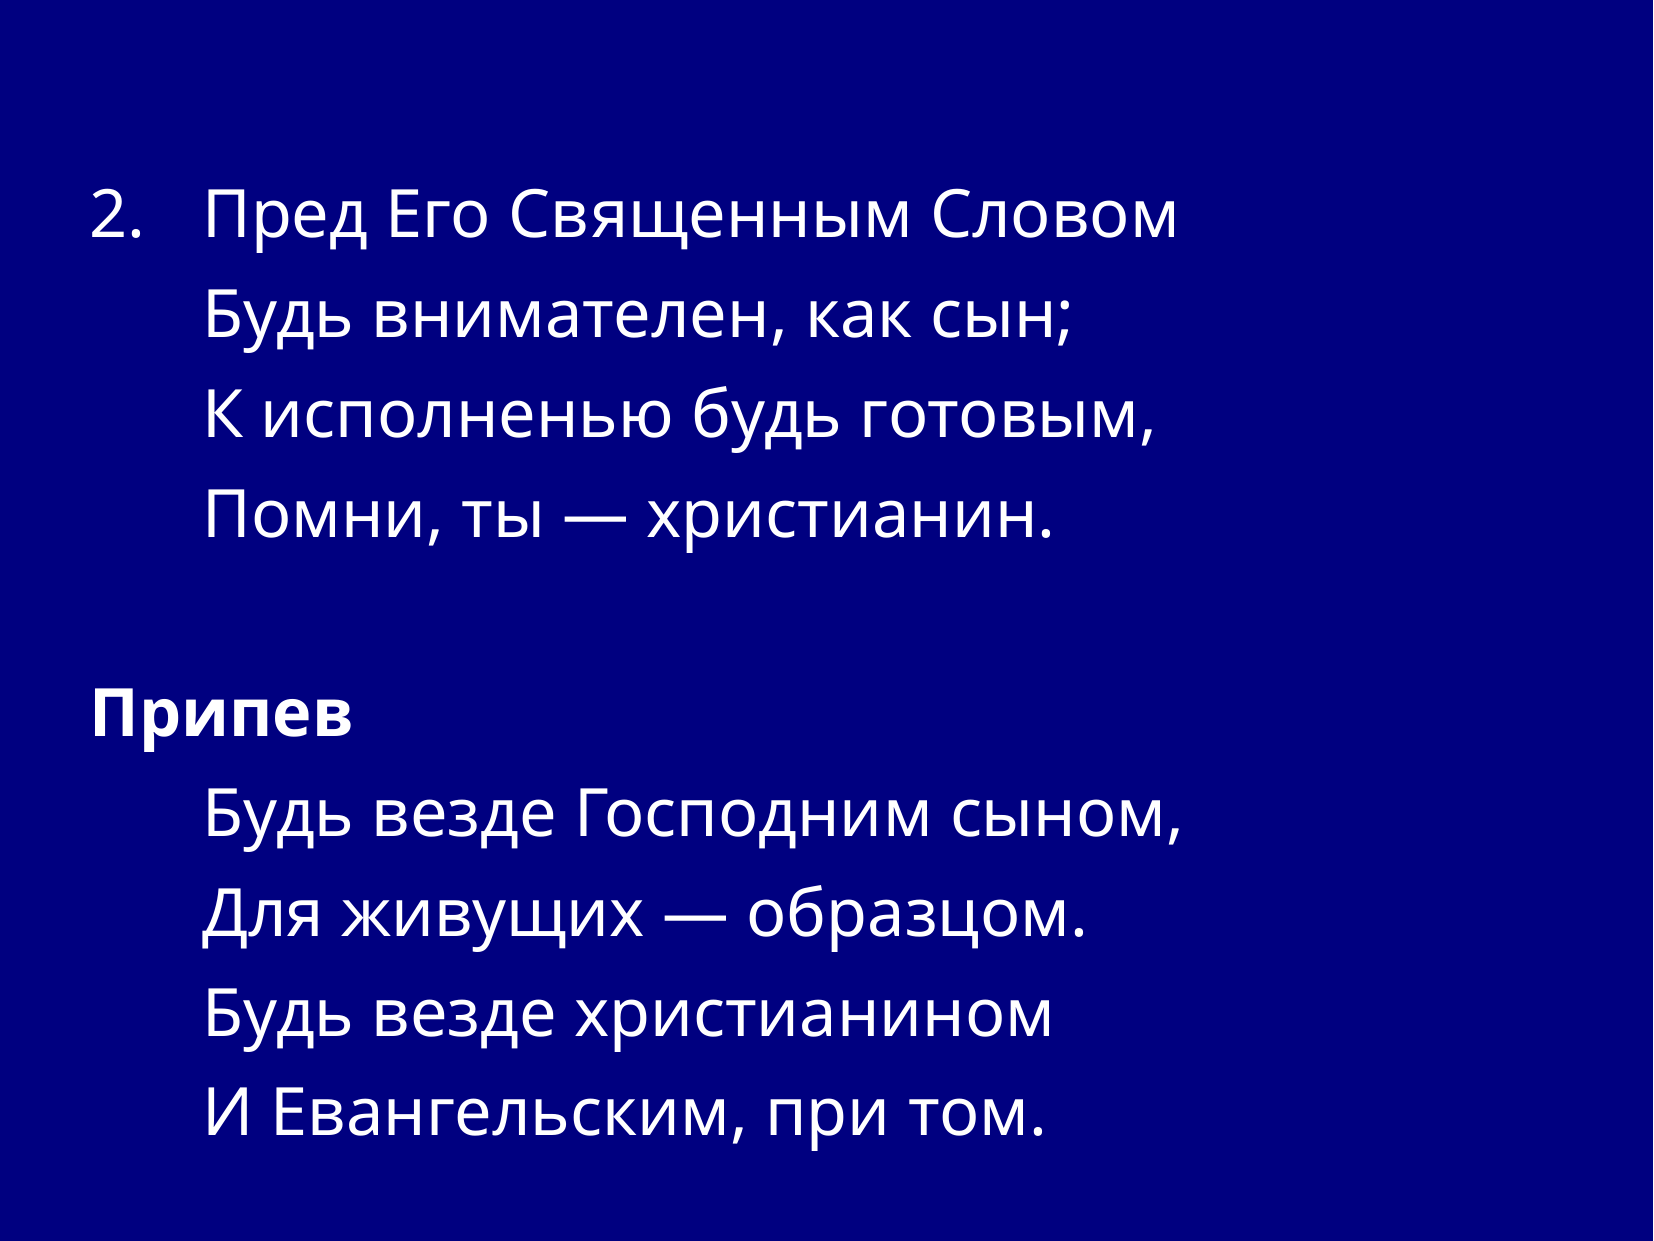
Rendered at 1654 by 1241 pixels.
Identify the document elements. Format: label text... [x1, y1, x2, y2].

text_box 2. Пред Его Священным Словом Будь внимателен, как сын; К исполненью будь готовым, Помни, ты — христианин. Припев Будь везде Господним сыном, Для живущих — образцом. Будь везде христианином И Евангельским, при том. [75, 150, 1576, 1163]
